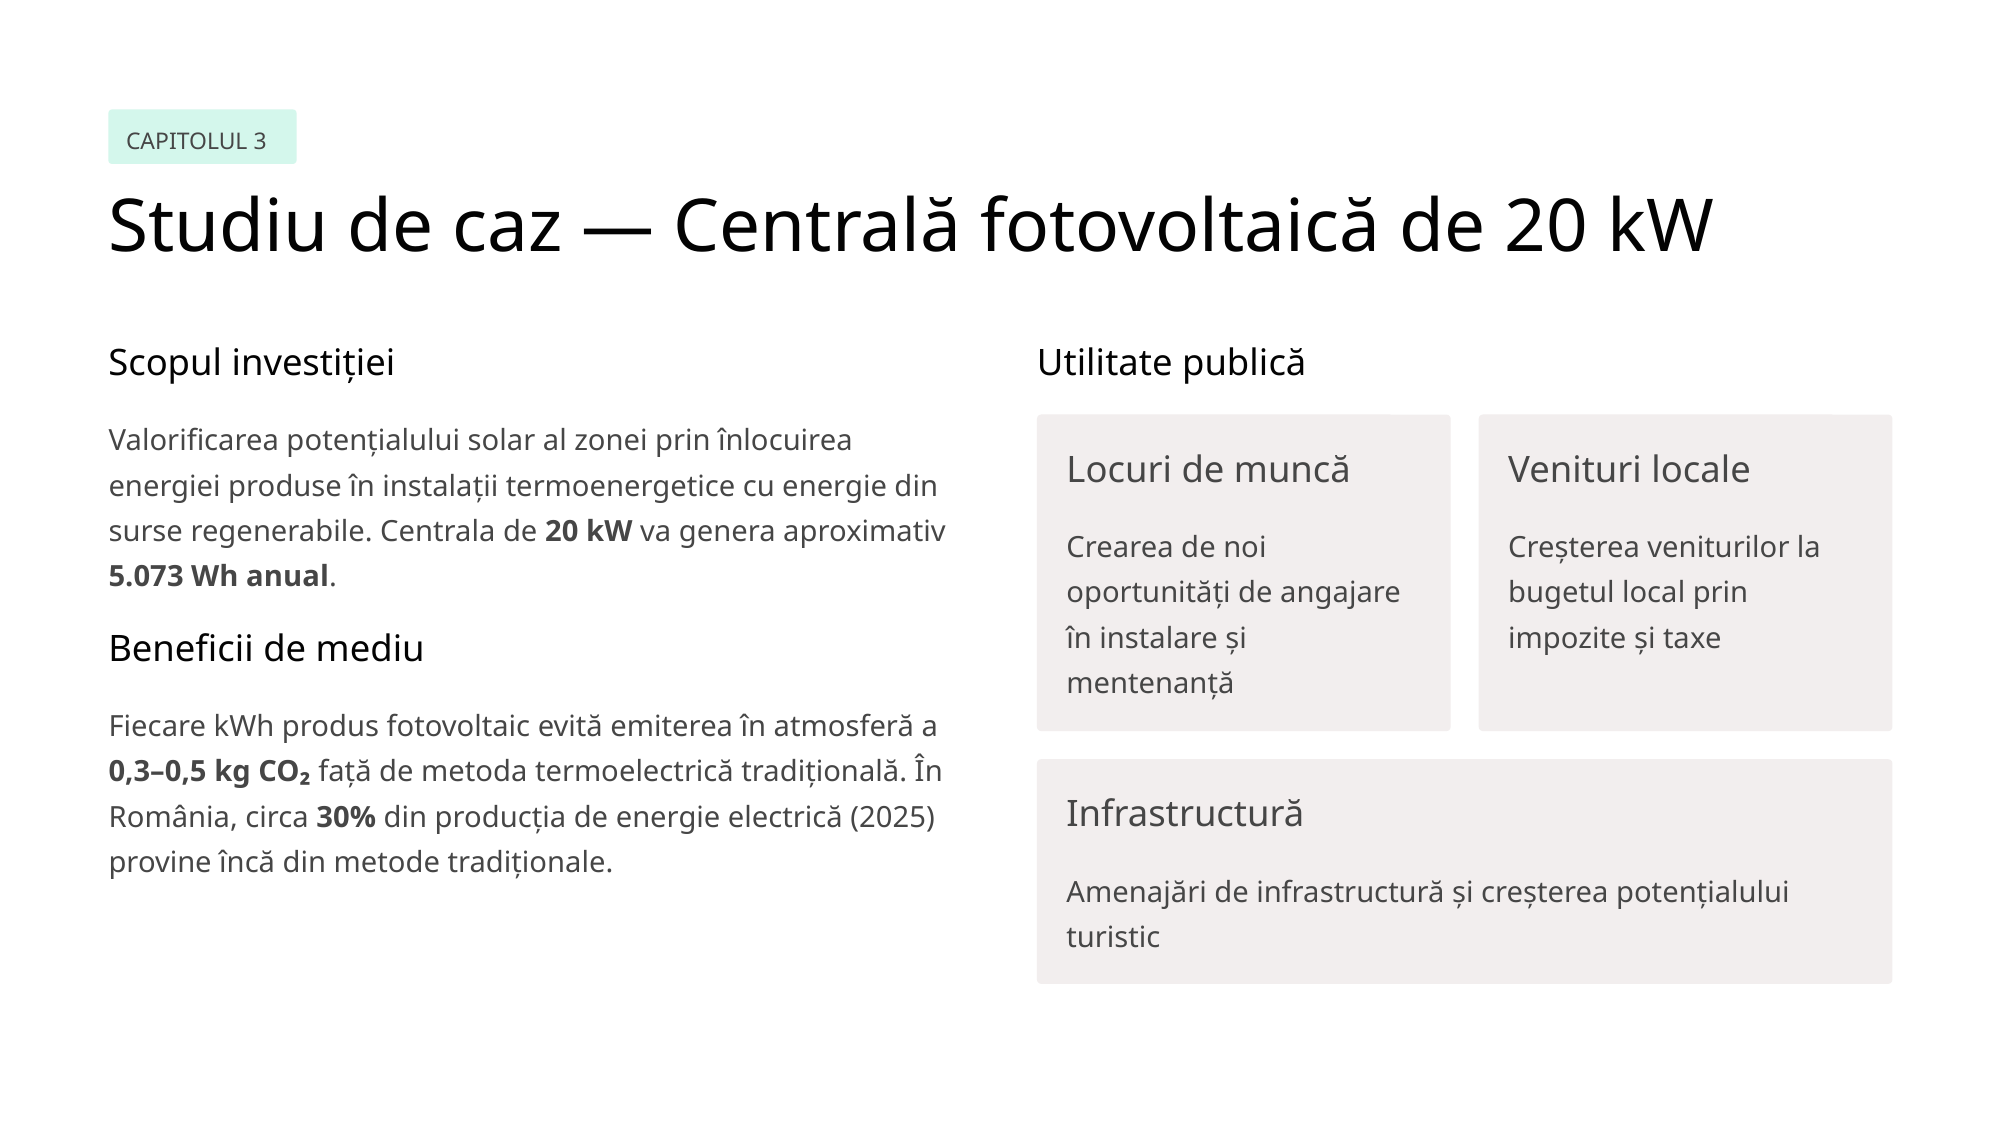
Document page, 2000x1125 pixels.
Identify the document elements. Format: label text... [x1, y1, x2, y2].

text_box Fiecare kWh produs fotovoltaic evită emiterea în atmosferă a 0,3–0,5 kg CO₂ față de metoda termoelectrică tradițională. În România, circa 30% din producția de energie electrică (2025) provine încă din metode tradiționale. [108, 696, 964, 881]
text_box Venituri locale [1508, 444, 1863, 490]
text_box Locuri de muncă [1066, 444, 1422, 490]
text_box [108, 109, 297, 164]
text_box [1478, 414, 1893, 732]
text_box [1036, 414, 1451, 732]
text_box Utilitate publică [1036, 337, 1506, 384]
text_box Amenajări de infrastructură și creșterea potențialului turistic [1066, 862, 1863, 955]
text_box Infrastructură [1066, 788, 1435, 835]
text_box Beneficii de mediu [108, 622, 577, 669]
text_box Studiu de caz — Centrală fotovoltaică de 20 kW [108, 175, 1890, 268]
text_box Crearea de noi oportunități de angajare în instalare și mentenanță [1066, 517, 1422, 702]
text_box Creșterea veniturilor la bugetul local prin impozite și taxe [1508, 517, 1863, 656]
text_box Valorificarea potențialului solar al zonei prin înlocuirea energiei produse în instalații termoenergetice cu energie din surse regenerabile. Centrala de 20 kW va genera aproximativ 5.073 Wh anual. [108, 411, 964, 595]
text_box [1036, 759, 1893, 984]
text_box Scopul investiției [108, 337, 577, 384]
text_box CAPITOLUL 3 [126, 118, 379, 155]
